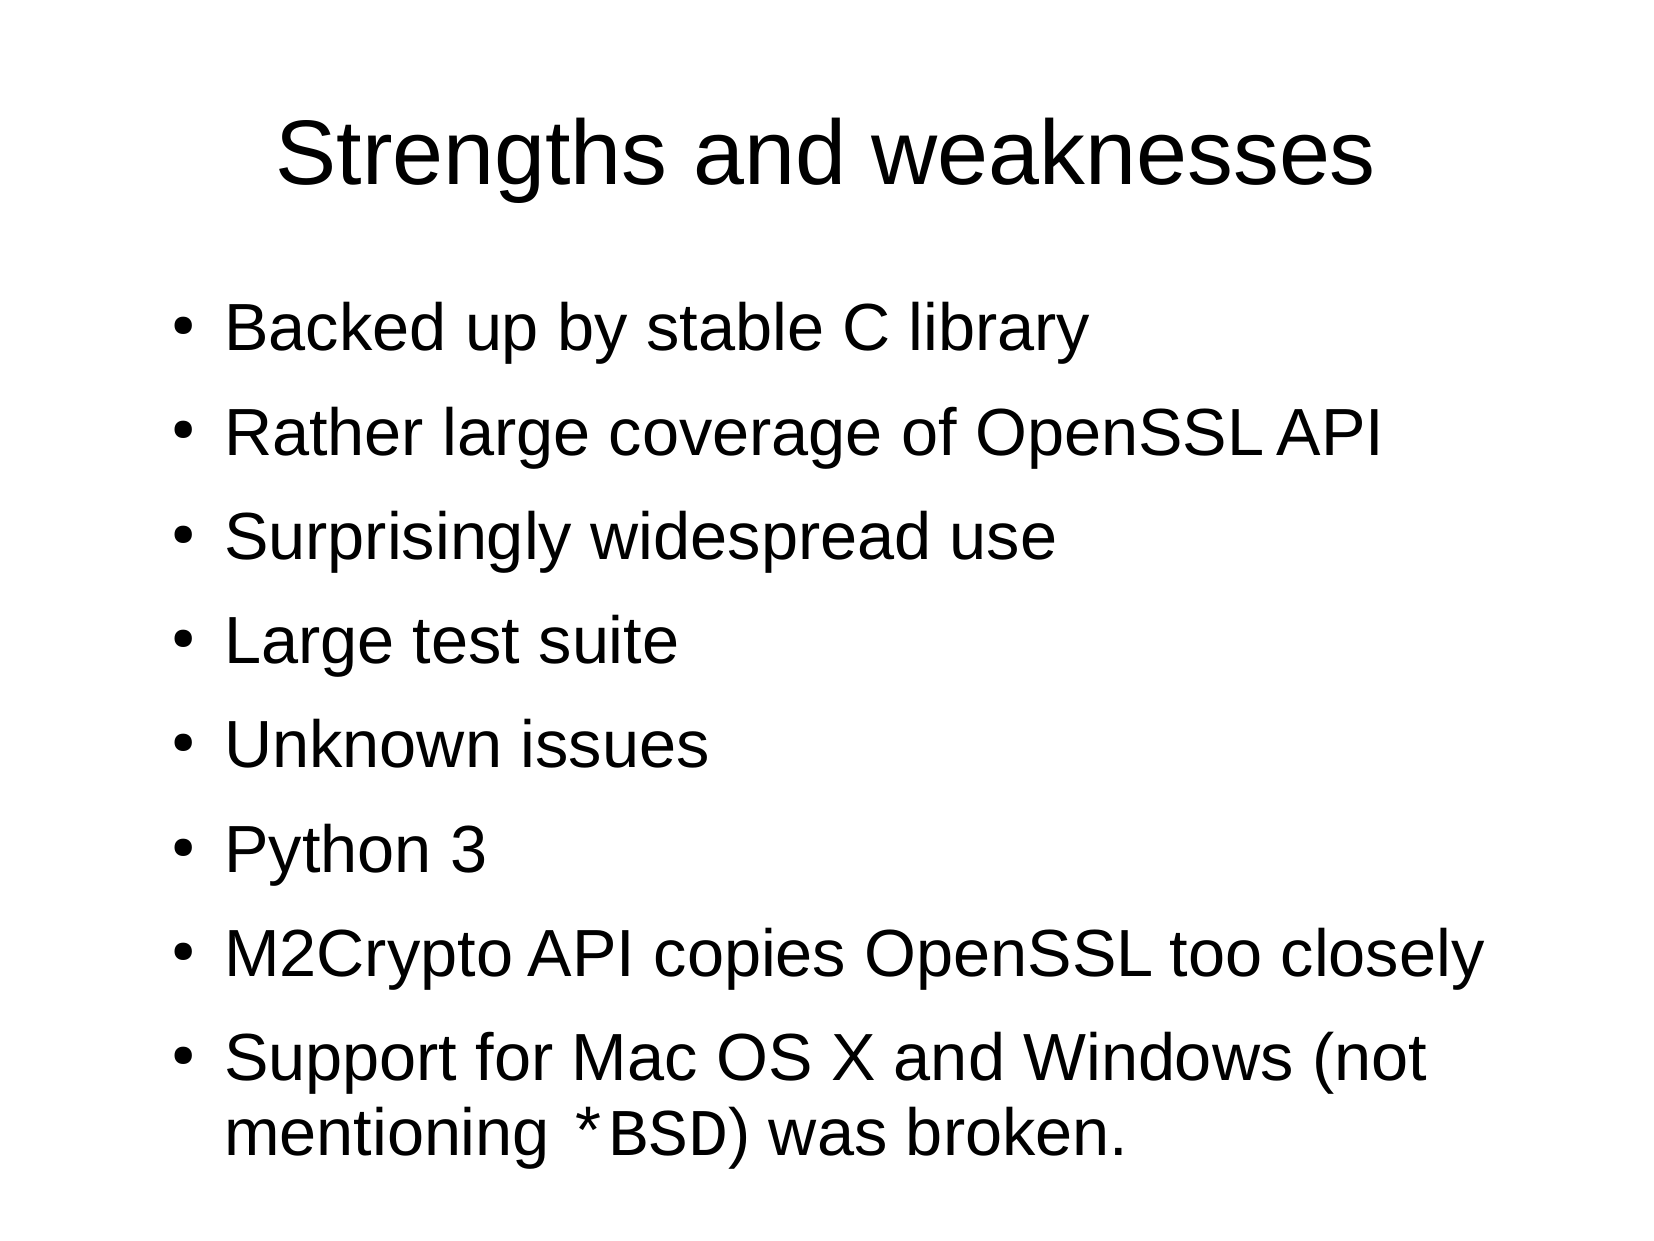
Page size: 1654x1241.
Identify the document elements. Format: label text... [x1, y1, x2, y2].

title Strengths and weaknesses [82, 49, 1571, 257]
list Backed up by stable C library Rather large coverage of OpenSSL API Surprisingly widespread use Large test suite Unknown issues Python 3 M2Crypto API copies OpenSSL too closely Support for Mac OS X and Windows (not mentioning *BSD) was broken. [82, 290, 1571, 1109]
